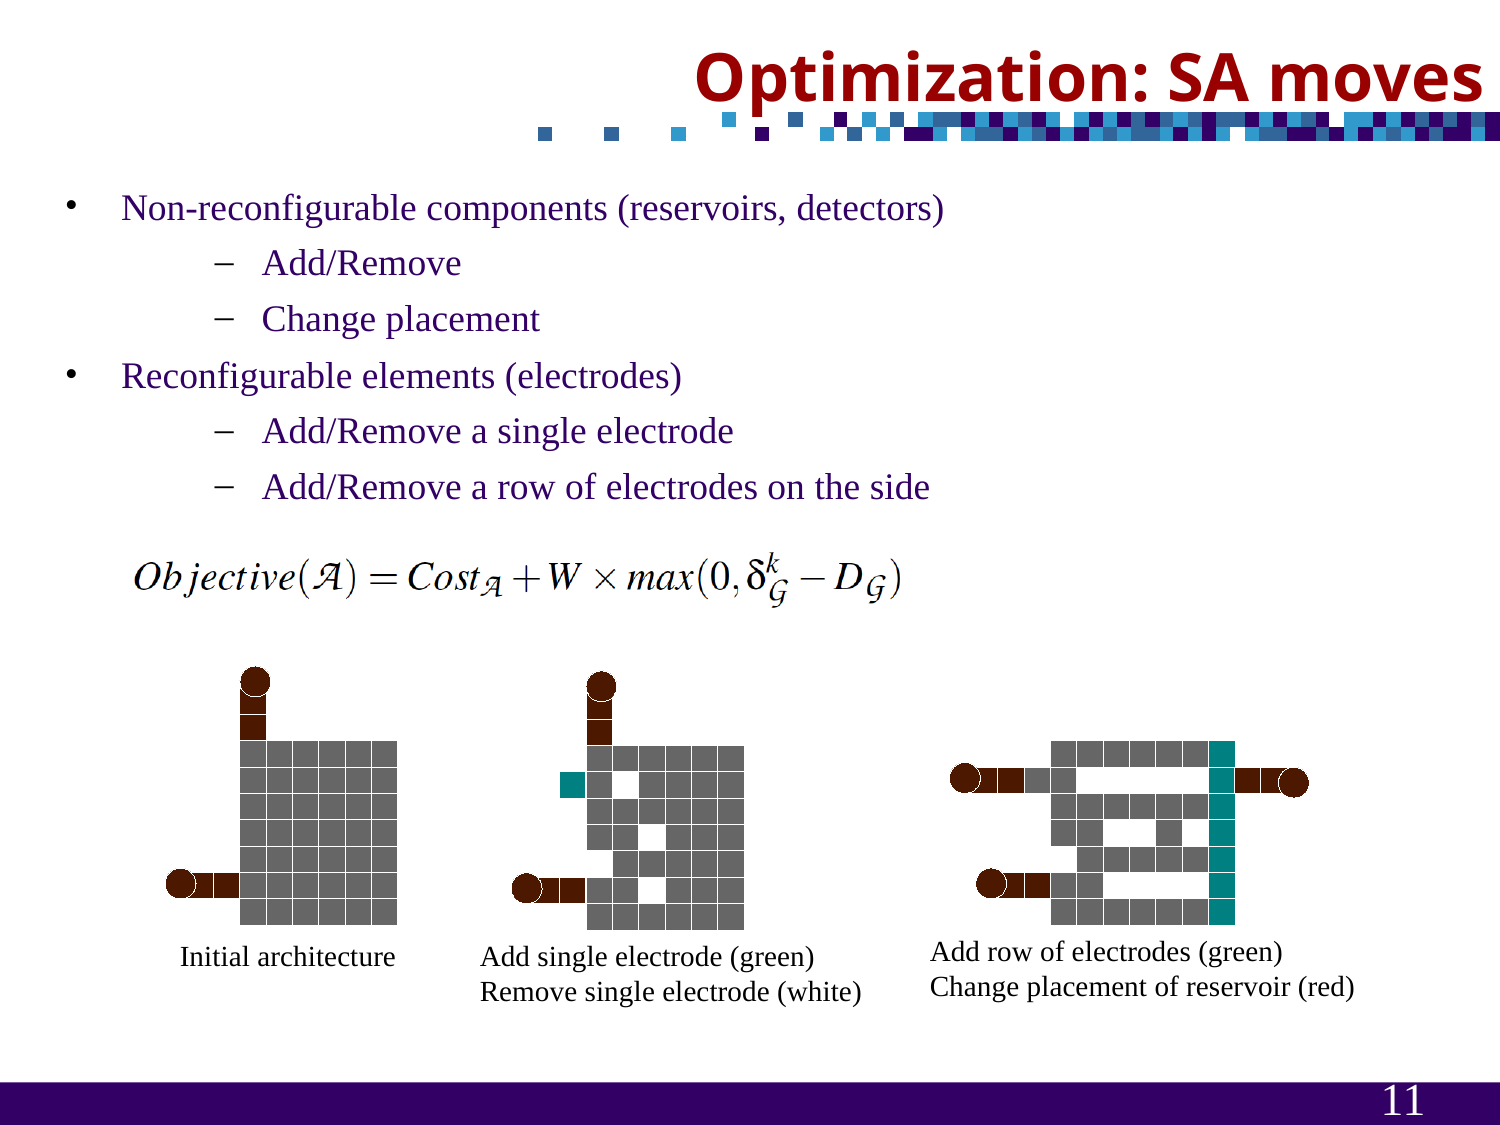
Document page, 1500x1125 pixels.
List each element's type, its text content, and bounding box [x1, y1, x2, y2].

text_box [949, 740, 1310, 925]
list Non-reconfigurable components (reservoirs, detectors) Add/Remove Change placement Reconfigurable elements (electrodes) Add/Remove a single electrode Add/Remove a row of electrodes on the side [50, 174, 1450, 526]
text_box Add single electrode (green) Remove single electrode (white) [465, 930, 886, 1015]
title Optimization: SA moves [0, 24, 1500, 125]
text_box [511, 670, 745, 930]
text_box Initial architecture [165, 930, 465, 980]
picture [129, 544, 914, 617]
text_box [165, 665, 398, 926]
text_box Add row of electrodes (green) Change placement of reservoir (red) [915, 925, 1411, 1010]
